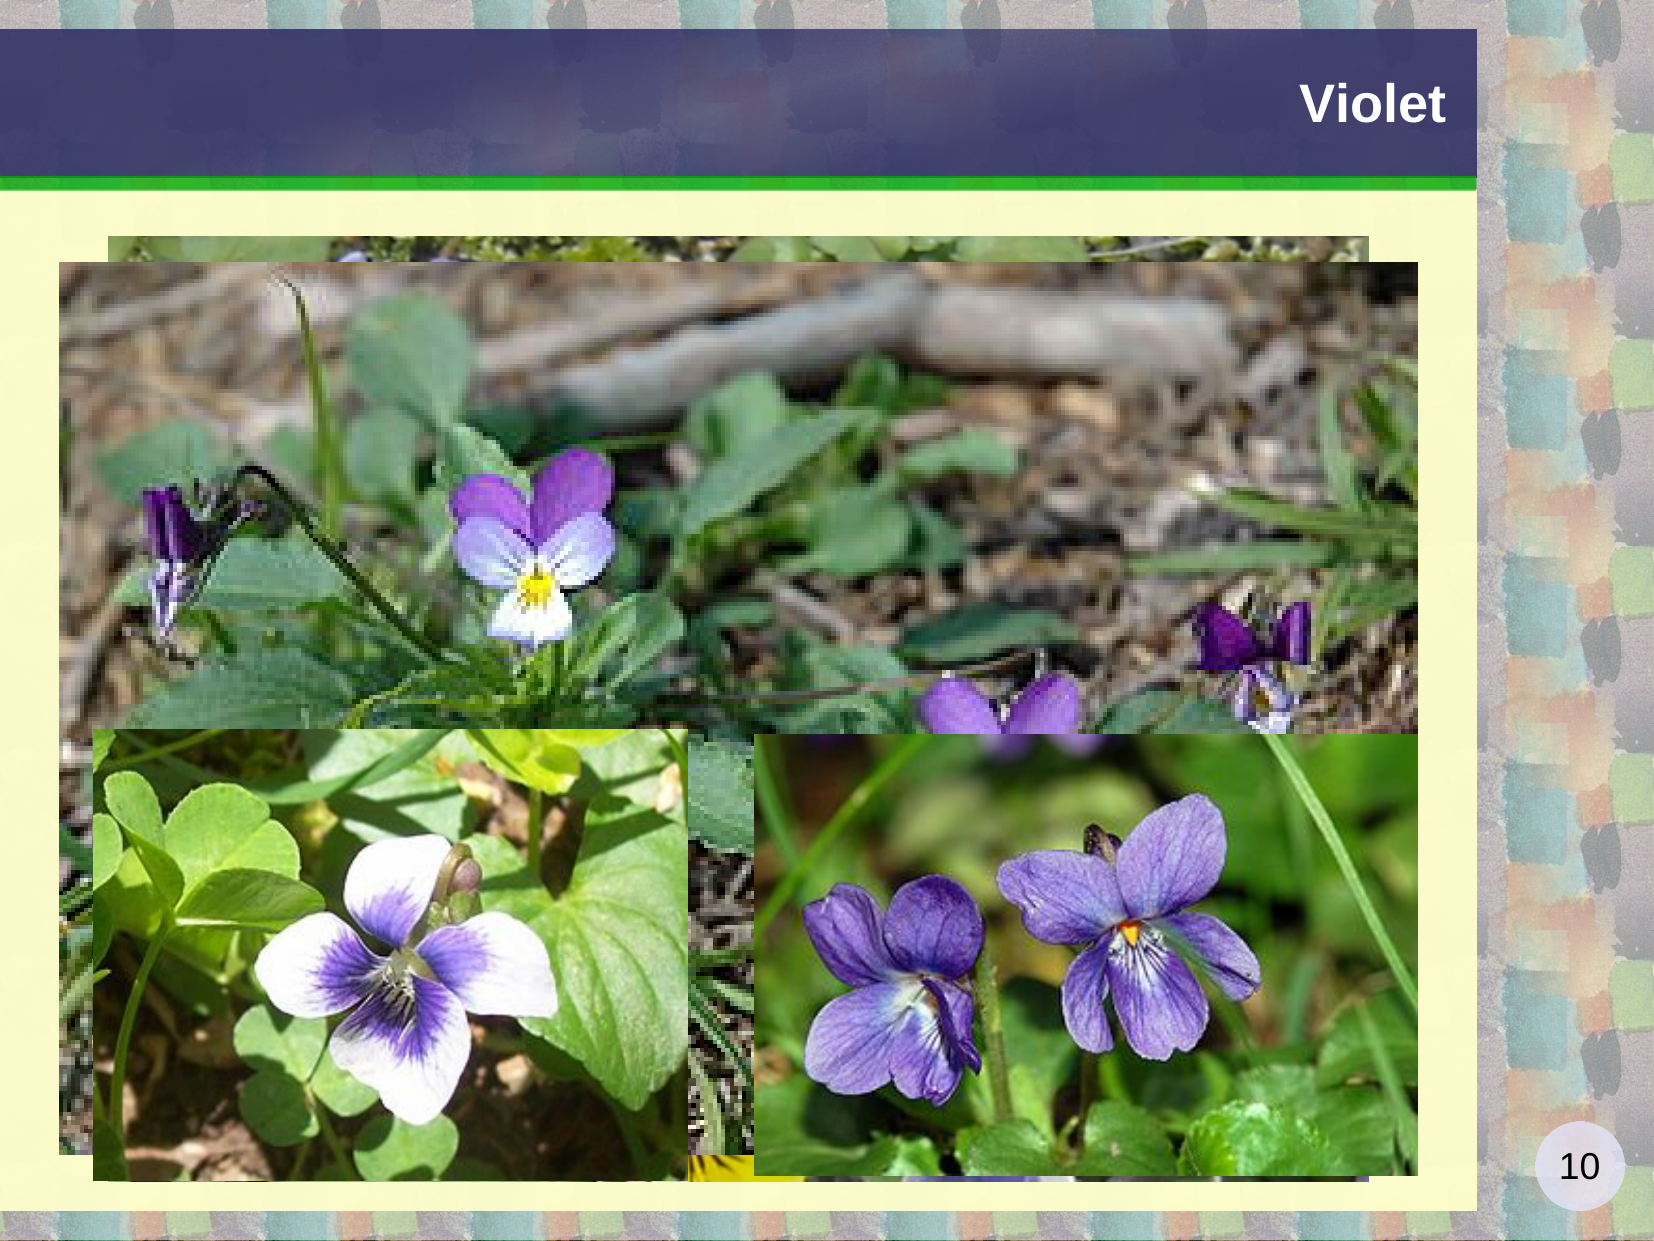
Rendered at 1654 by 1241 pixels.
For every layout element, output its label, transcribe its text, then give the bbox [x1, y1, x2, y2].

title Violet [29, 59, 1447, 148]
picture [59, 236, 1418, 1182]
